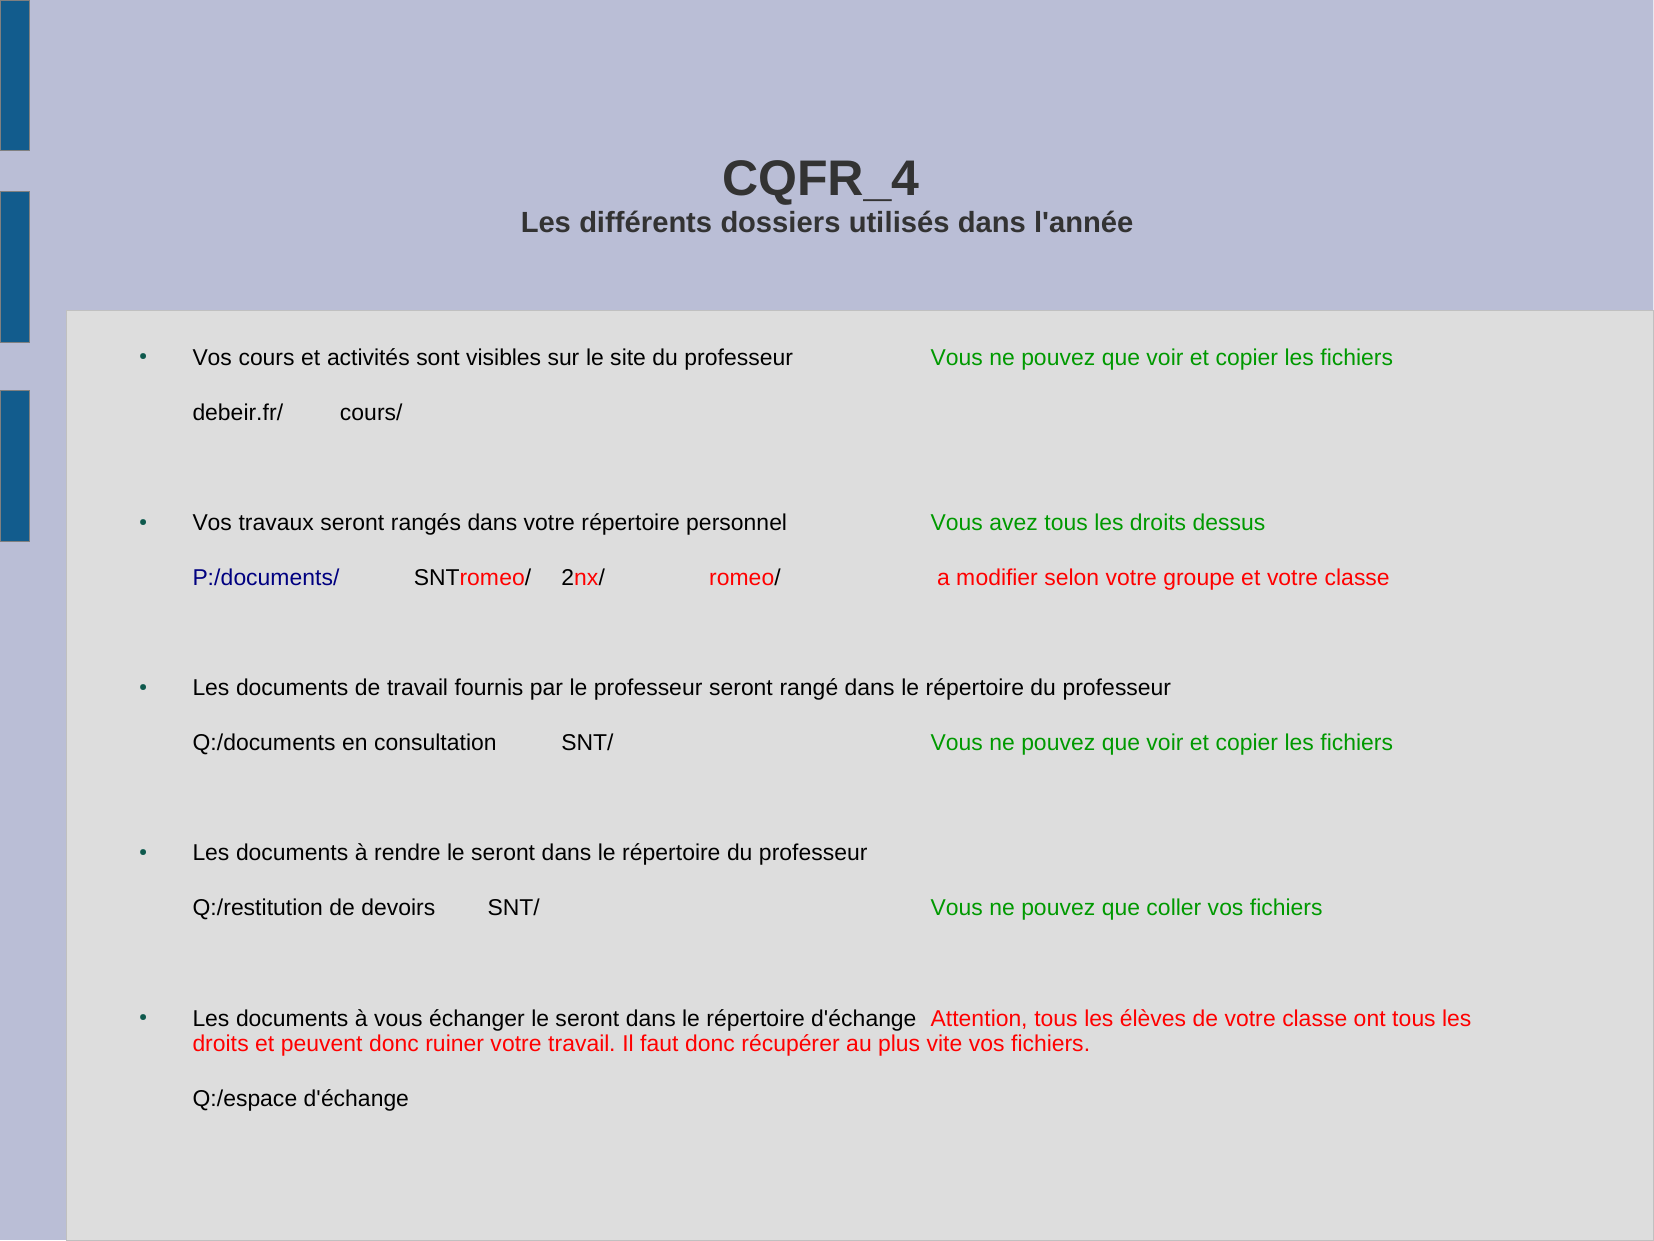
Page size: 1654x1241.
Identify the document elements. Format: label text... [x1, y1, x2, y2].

title CQFR_4 Les différents dossiers utilisés dans l'année [121, 91, 1534, 299]
list Vos cours et activités sont visibles sur le site du professeur Vous ne pouvez que voir et copier les fichiers debeir.fr/ cours/ Vos travaux seront rangés dans votre répertoire personnel Vous avez tous les droits dessus P:/documents/ SNTromeo/ 2nx/ romeo/ a modifier selon votre groupe et votre classe Les documents de travail fournis par le professeur seront rangé dans le répertoire du professeur Q:/documents en consultation SNT/ Vous ne pouvez que voir et copier les fichiers Les documents à rendre le seront dans le répertoire du professeur Q:/restitution de devoirs SNT/ Vous ne pouvez que coller vos fichiers Les documents à vous échanger le seront dans le répertoire d'échange Attention, tous les élèves de votre classe ont tous les droits et peuvent donc ruiner votre travail. Il faut donc récupérer au plus vite vos fichiers. Q:/espace d'échange [121, 344, 1534, 1182]
